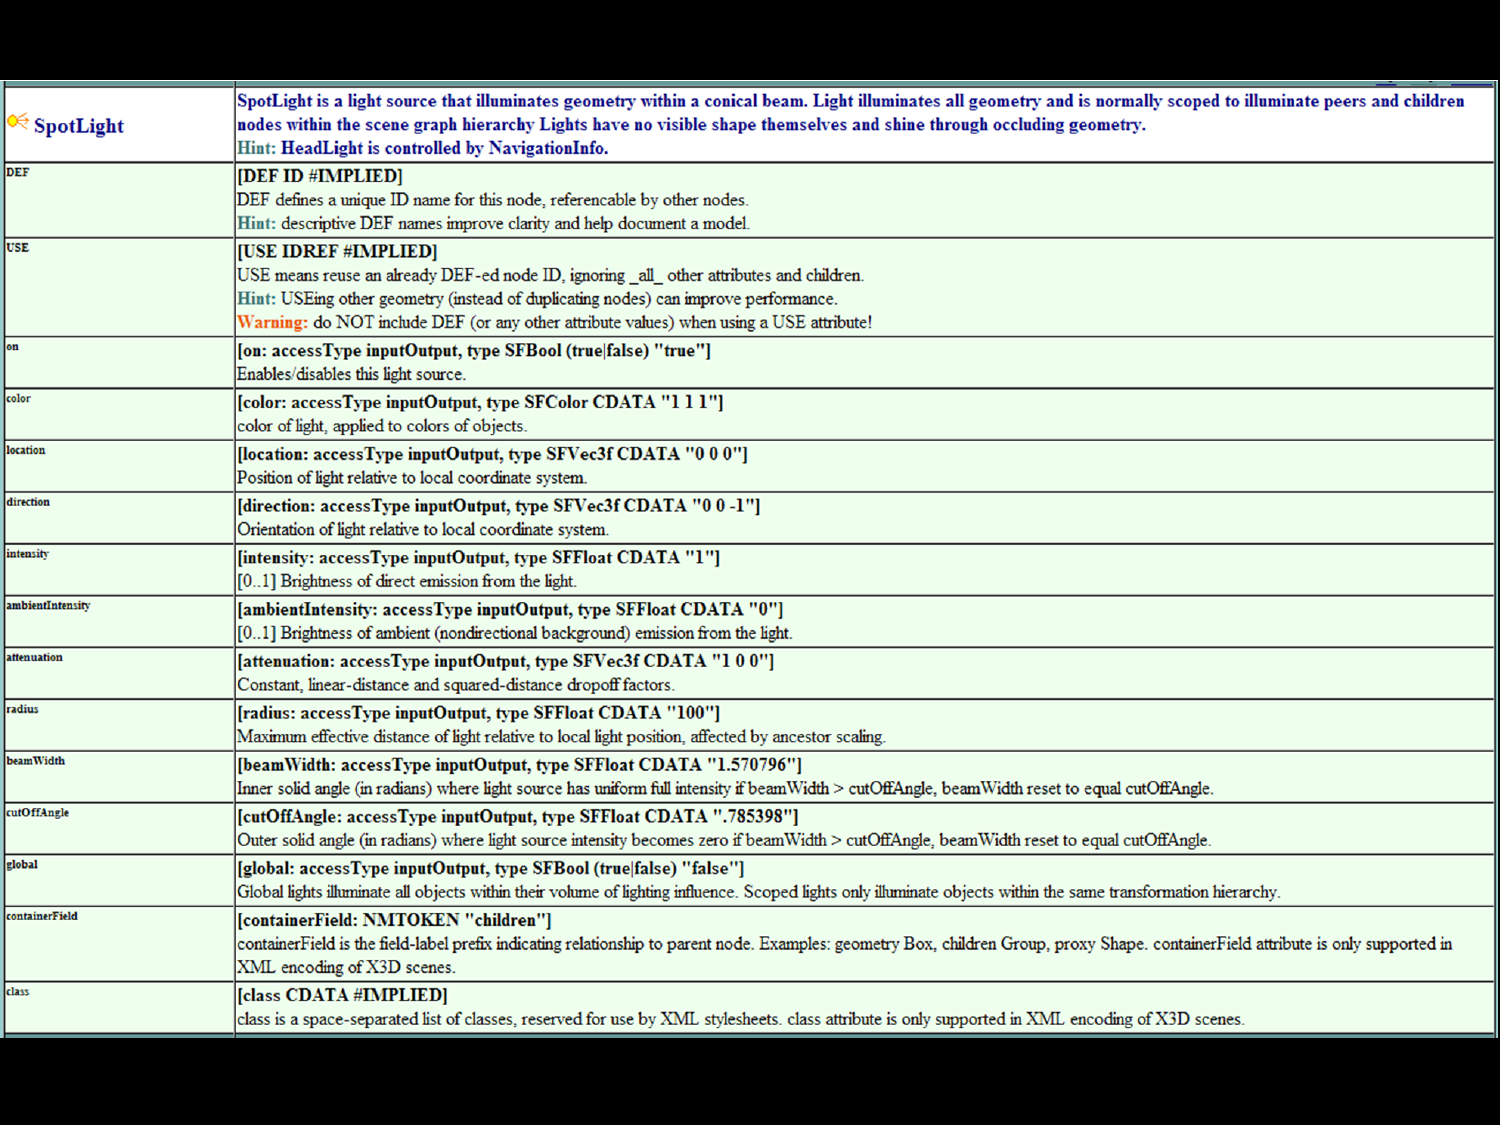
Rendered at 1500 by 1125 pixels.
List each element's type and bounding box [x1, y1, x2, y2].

picture [0, 80, 1498, 1038]
text_box [0, 0, 1500, 1125]
